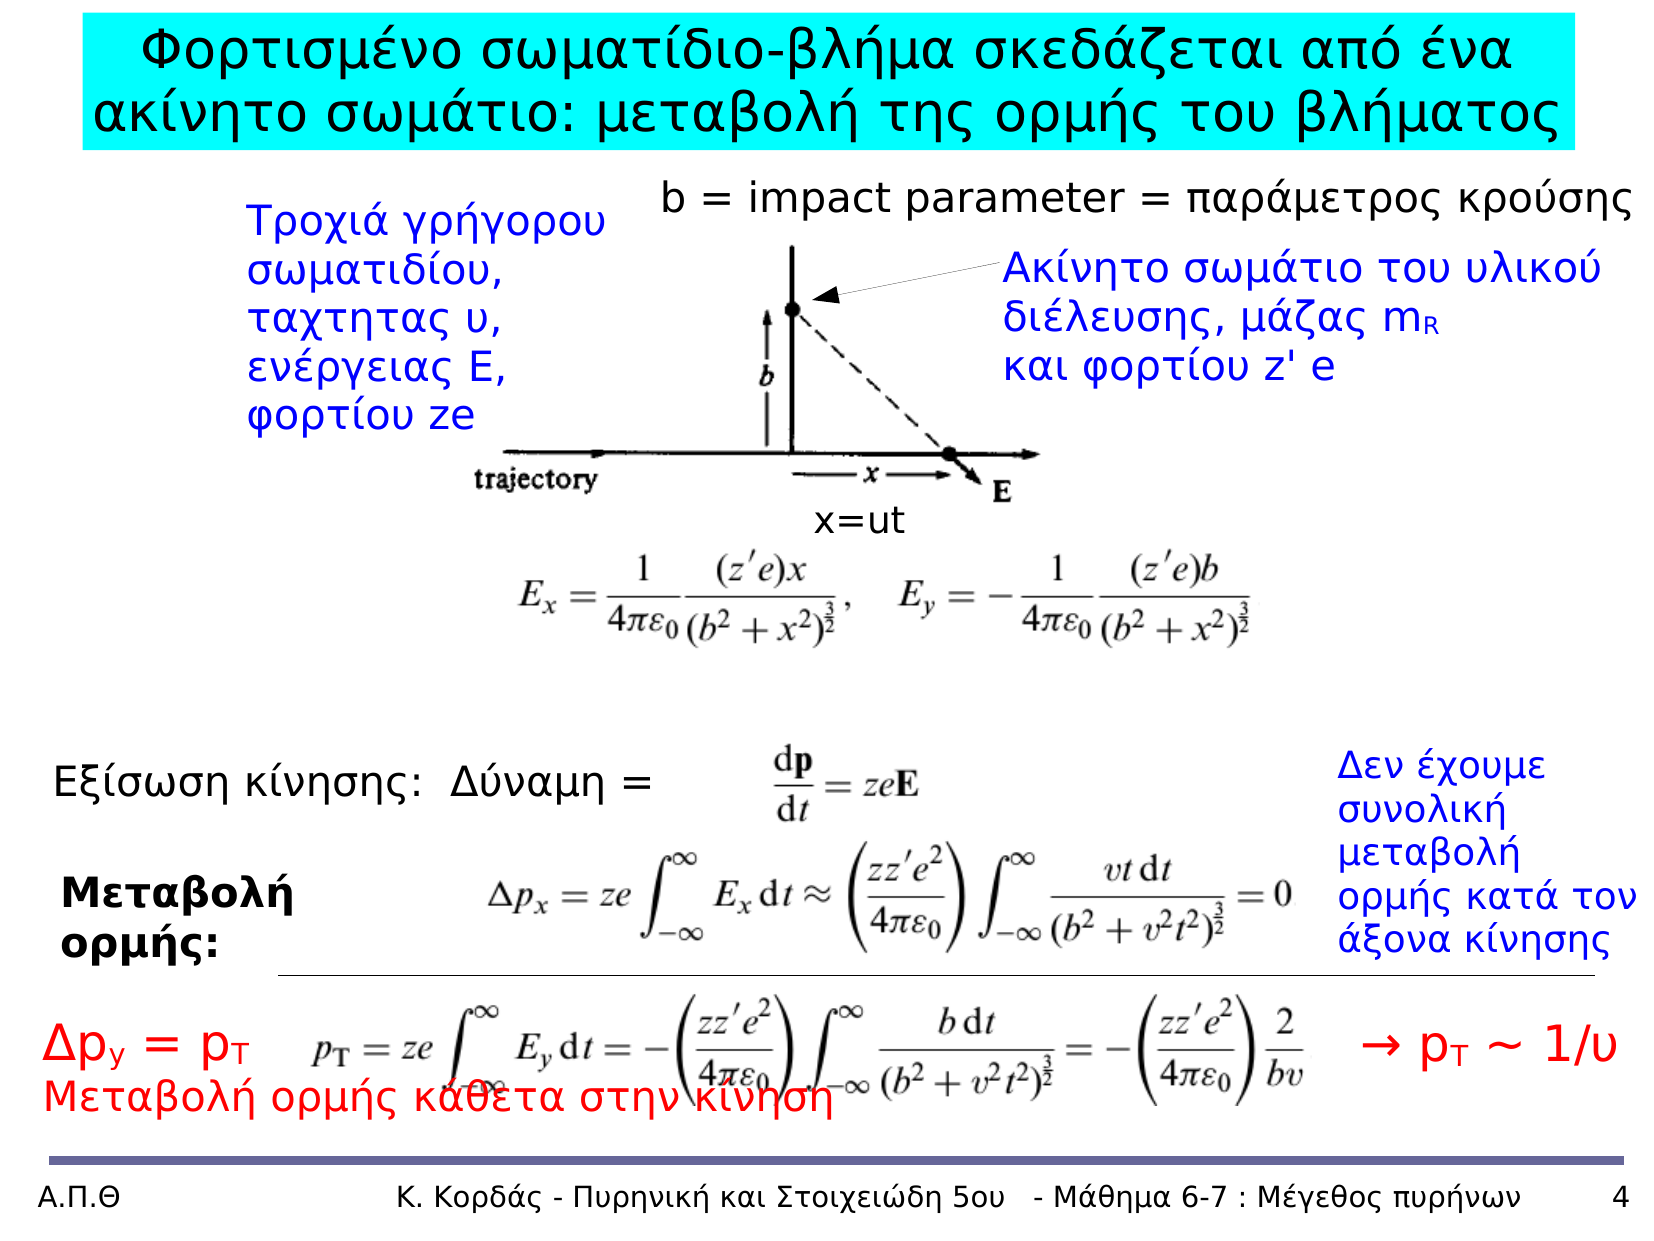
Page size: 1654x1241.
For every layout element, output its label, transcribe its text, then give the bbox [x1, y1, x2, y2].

picture [303, 982, 1312, 1106]
text_box Εξίσωση κίνησης: Δύναμη = [37, 750, 671, 814]
picture [442, 236, 1061, 508]
text_box → pT ~ 1/υ [1346, 1008, 1635, 1098]
text_box Τροχιά γρήγορου σωματιδίου, ταχτητας υ, ενέργειας Ε, φορτίου ze [231, 189, 623, 450]
text_box x=ut [798, 490, 921, 535]
text_box Μεταβολή ορμής: [42, 854, 480, 977]
text_box b = impact parameter = παράμετρος κρούσης [645, 166, 1651, 231]
picture [497, 535, 1260, 667]
text_box Δpy = pT Μεταβολή ορμής κάθετα στην κίνηση [27, 1006, 851, 1145]
picture [473, 730, 1296, 964]
text_box Ακίνητο σωμάτιο του υλικού διέλευσης, μάζας mR και φορτίου z' e [987, 236, 1618, 440]
title Φορτισμένο σωματίδιο-βλήμα σκεδάζεται από ένα ακίνητο σωμάτιο: μεταβολή της ορμής του βλήματος [82, 12, 1576, 151]
text_box Δεν έχουμε συνολική μεταβολή ορμής κατά τον άξονα κίνησης [1322, 736, 1654, 972]
